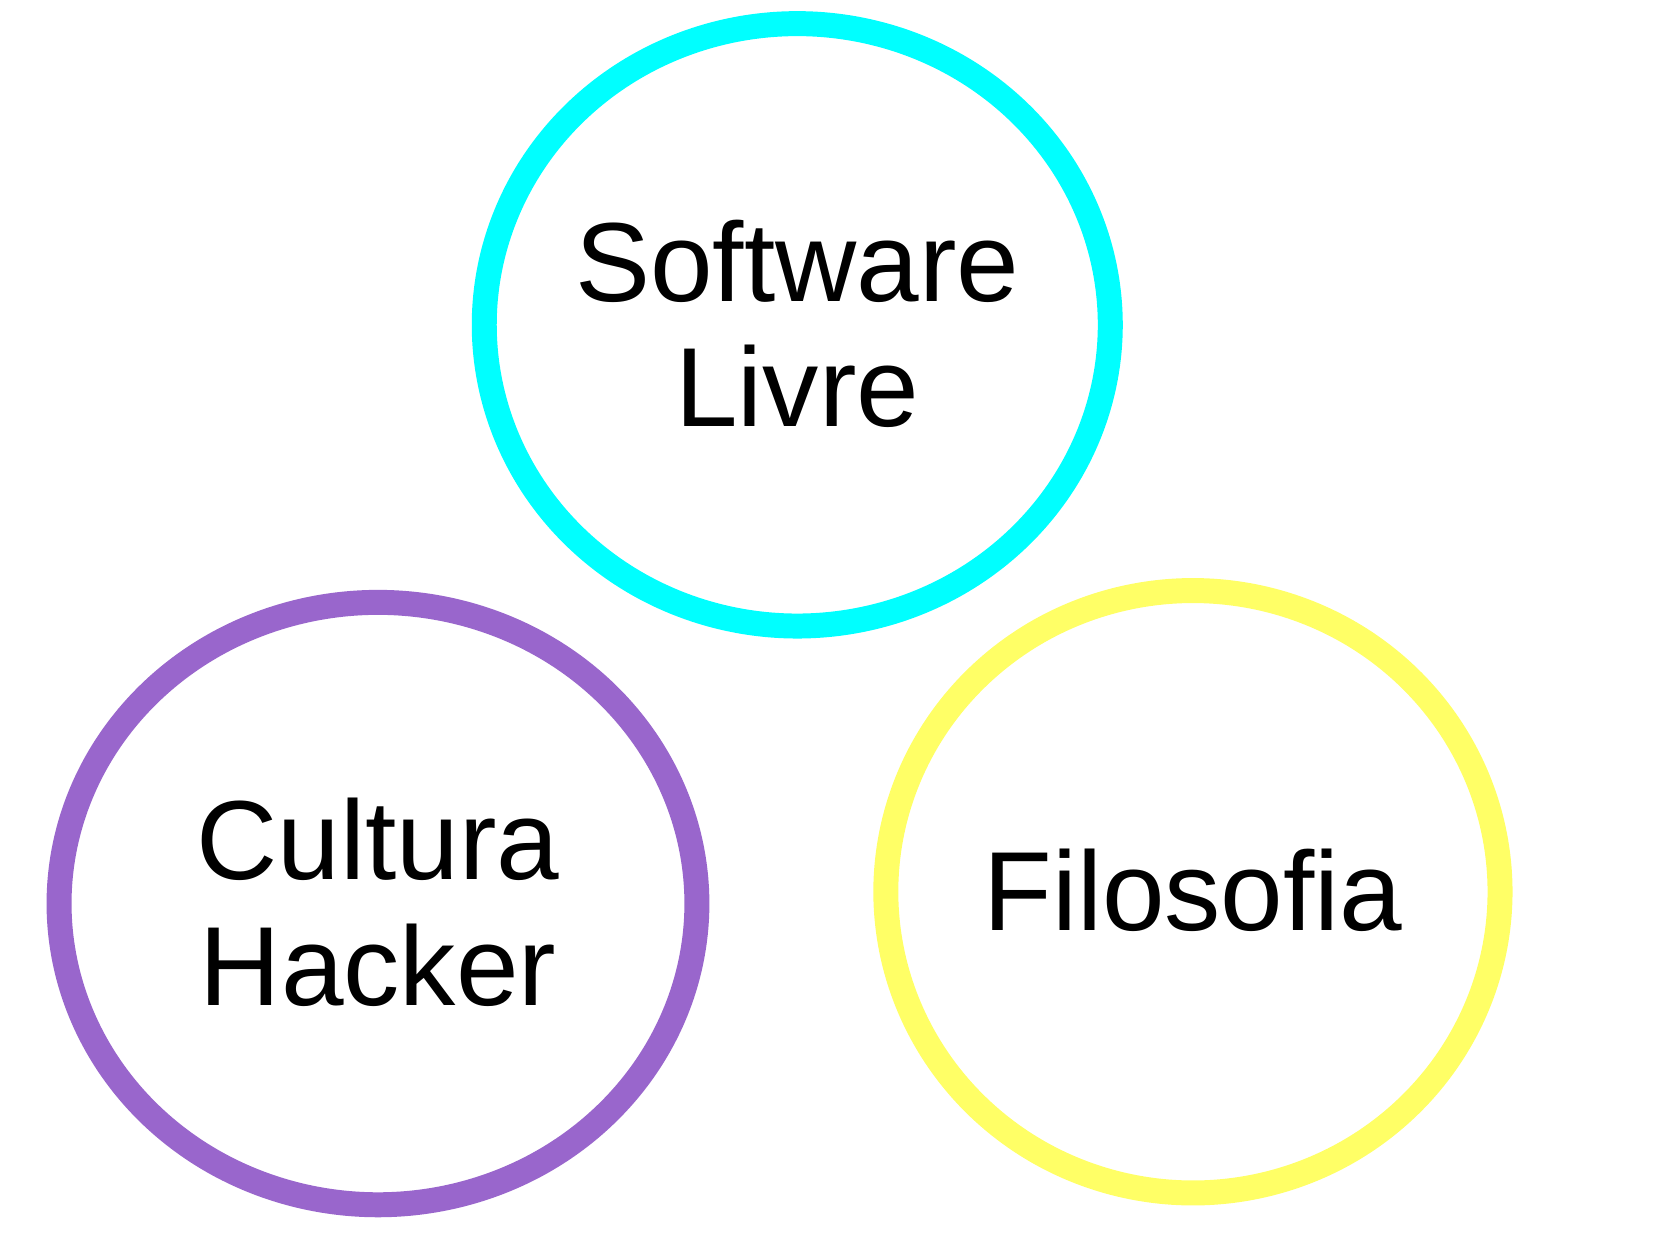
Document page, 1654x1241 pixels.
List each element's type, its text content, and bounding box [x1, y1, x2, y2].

text_box Cultura Hacker [59, 602, 697, 1205]
text_box Software Livre [484, 23, 1111, 627]
text_box Filosofia [885, 590, 1501, 1193]
